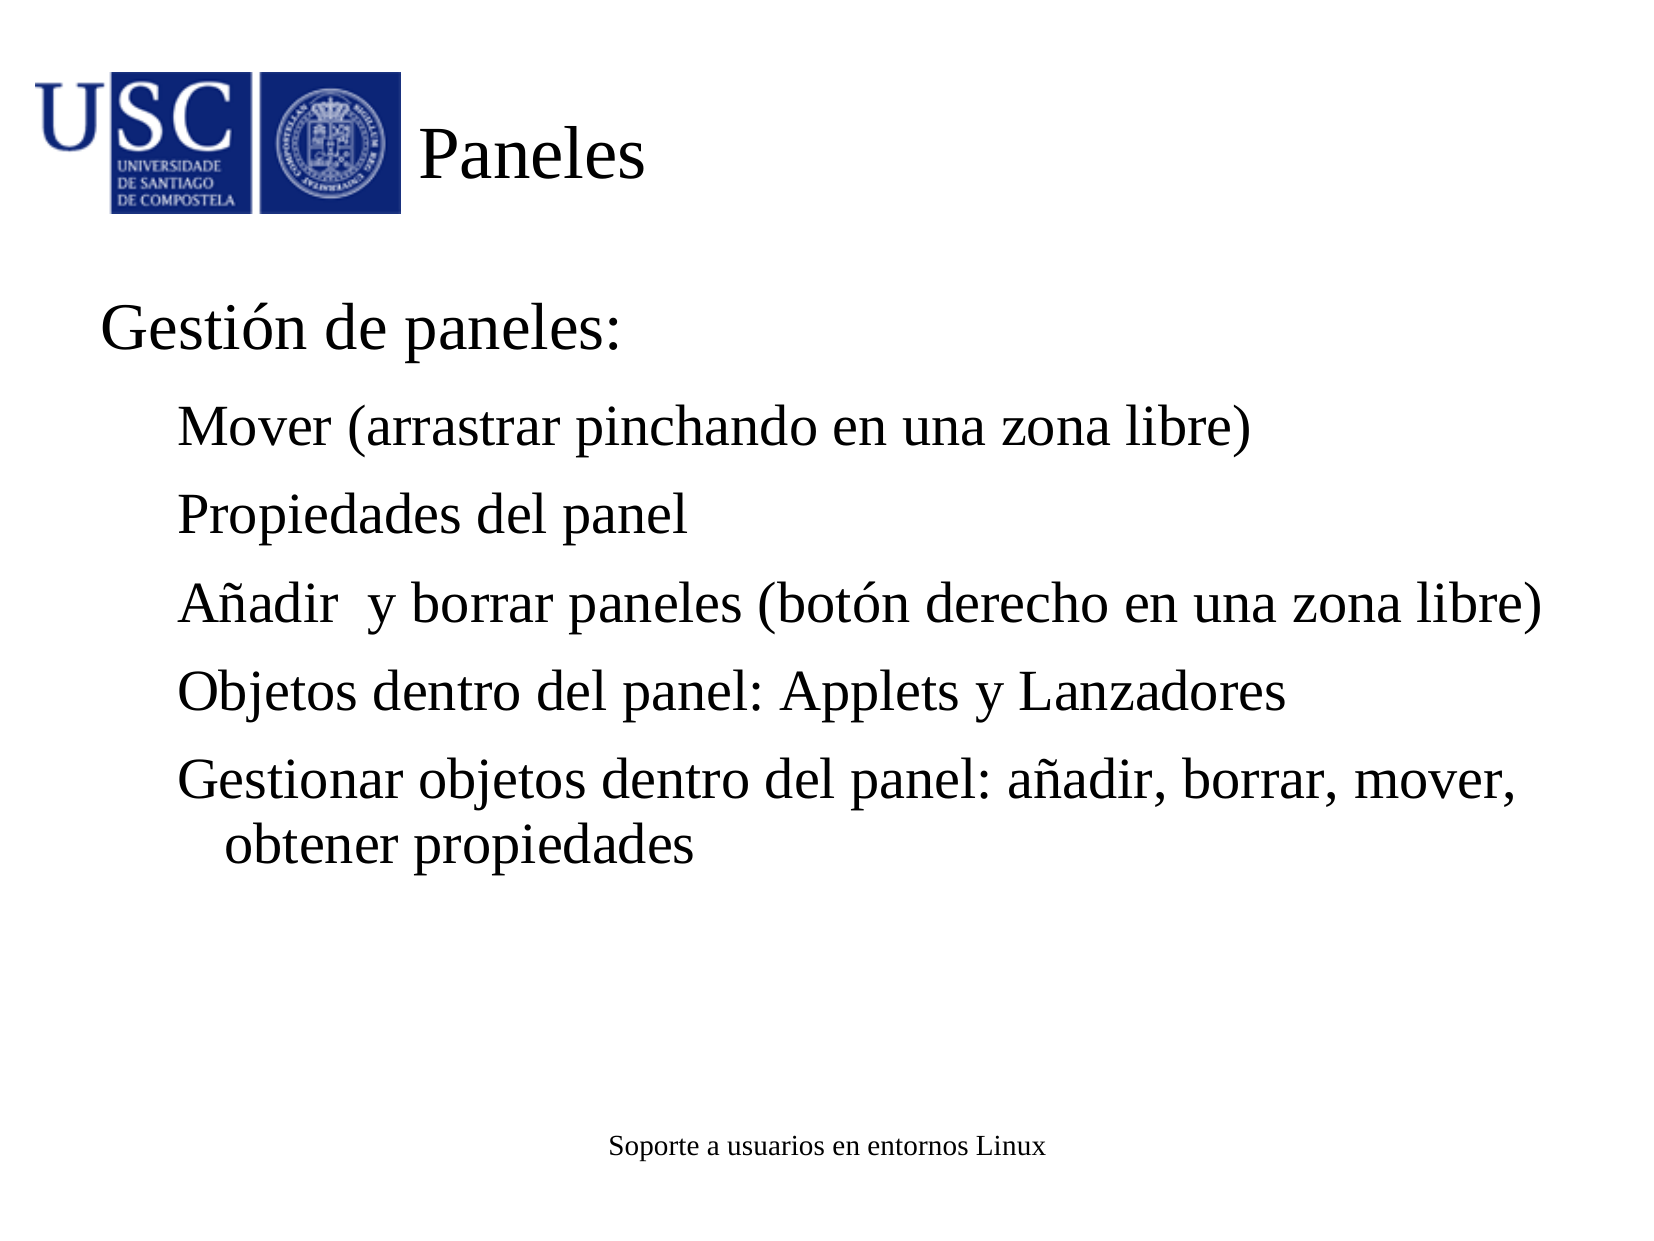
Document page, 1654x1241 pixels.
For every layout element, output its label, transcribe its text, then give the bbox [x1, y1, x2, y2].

title Paneles [418, 49, 1571, 257]
list Gestión de paneles: Mover (arrastrar pinchando en una zona libre) Propiedades del panel Añadir y borrar paneles (botón derecho en una zona libre) Objetos dentro del panel: Applets y Lanzadores Gestionar objetos dentro del panel: añadir, borrar, mover, obtener propiedades [82, 290, 1571, 1109]
picture [35, 72, 401, 214]
